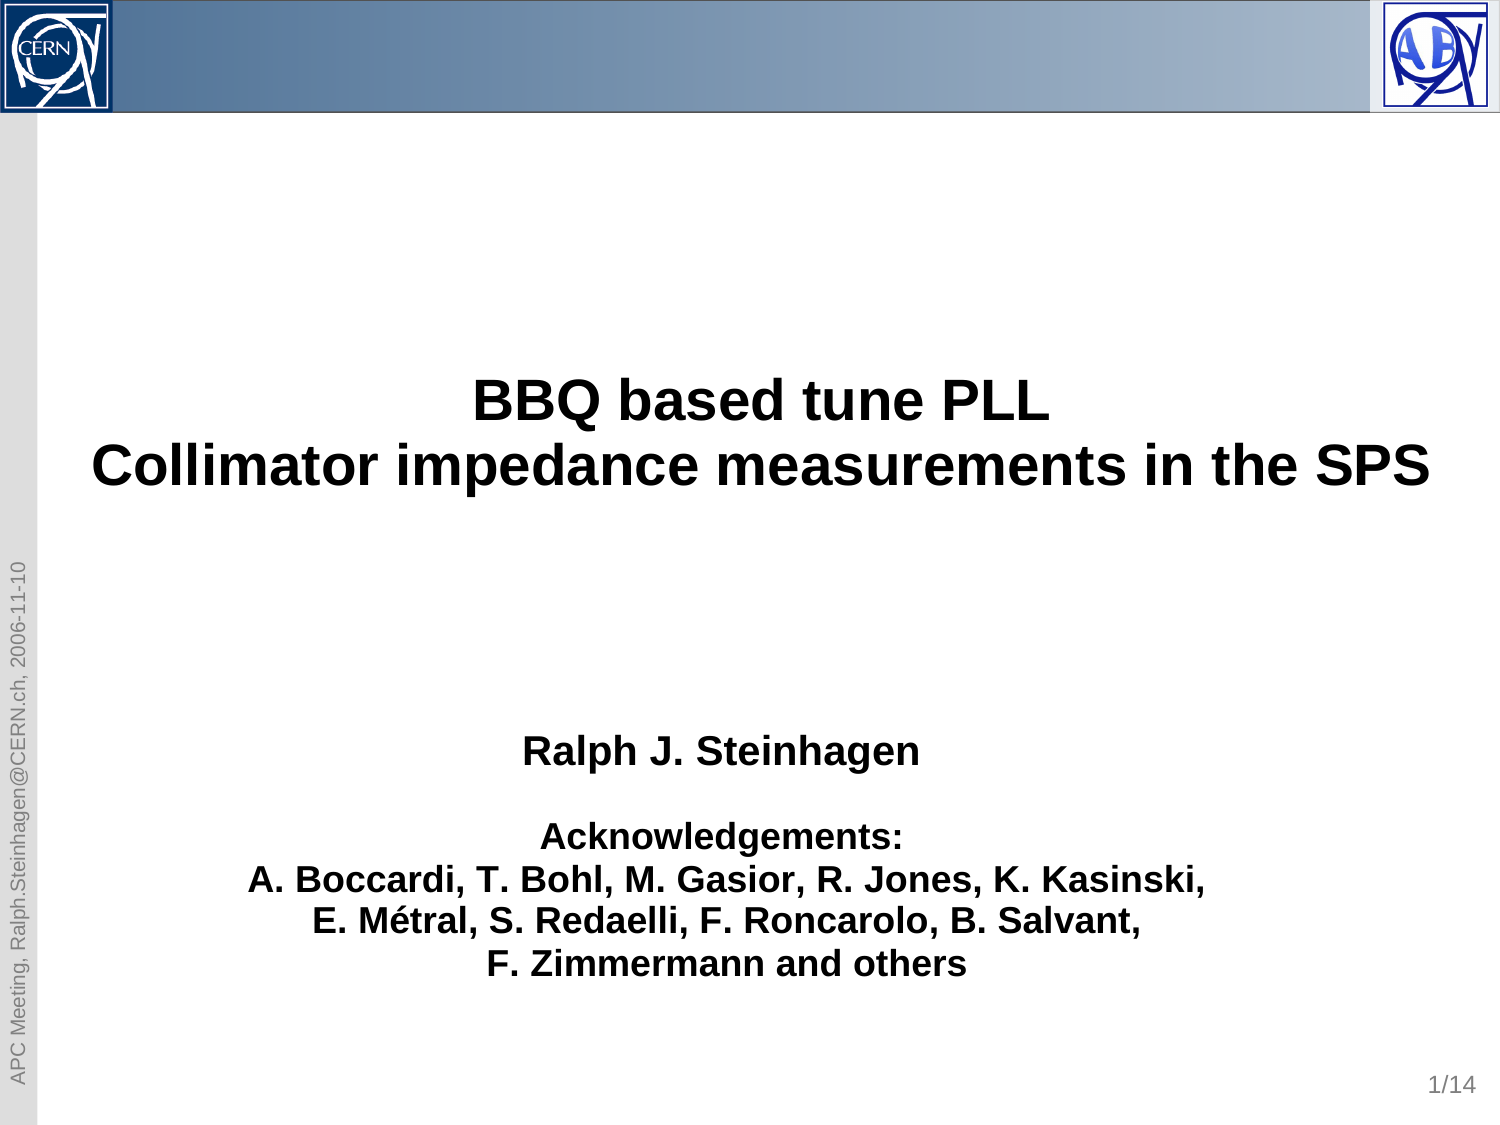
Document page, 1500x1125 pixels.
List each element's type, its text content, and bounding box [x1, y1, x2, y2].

picture [1382, 1, 1489, 108]
title Ralph J. Steinhagen Acknowledgements: A. Boccardi, T. Bohl, M. Gasior, R. Jones, K. Kasinski, E. Métral, S. Redaelli, F. Roncarolo, B. Salvant, F. Zimmermann and others [52, 720, 1403, 1046]
text_box BBQ based tune PLL Collimator impedance measurements in the SPS [53, 360, 1471, 581]
picture [0, 0, 113, 113]
